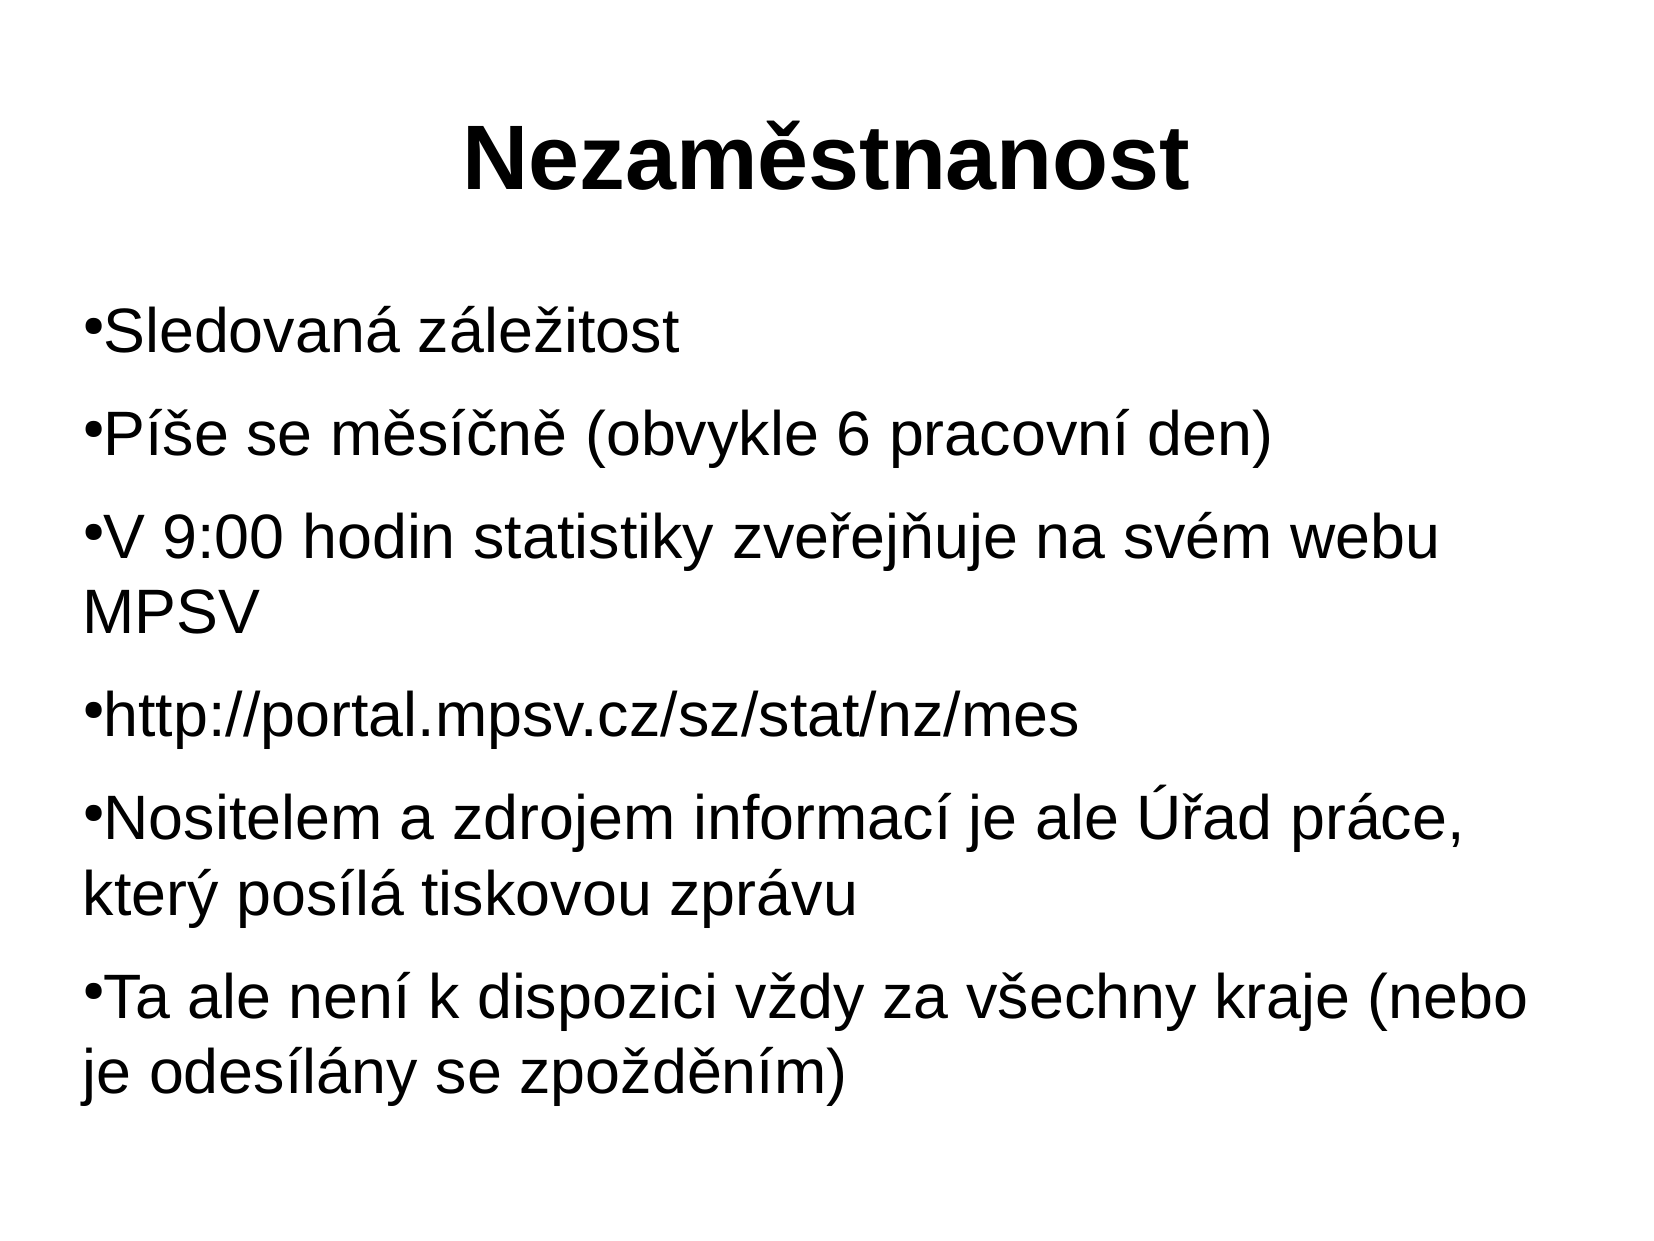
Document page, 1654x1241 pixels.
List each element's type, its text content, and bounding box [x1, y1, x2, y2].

list Sledovaná záležitost Píše se měsíčně (obvykle 6 pracovní den) V 9:00 hodin statistiky zveřejňuje na svém webu MPSV http://portal.mpsv.cz/sz/stat/nz/mes Nositelem a zdrojem informací je ale Úřad práce, který posílá tiskovou zprávu Ta ale není k dispozici vždy za všechny kraje (nebo je odesílány se zpožděním) [82, 290, 1571, 1111]
title Nezaměstnanost [82, 49, 1571, 257]
